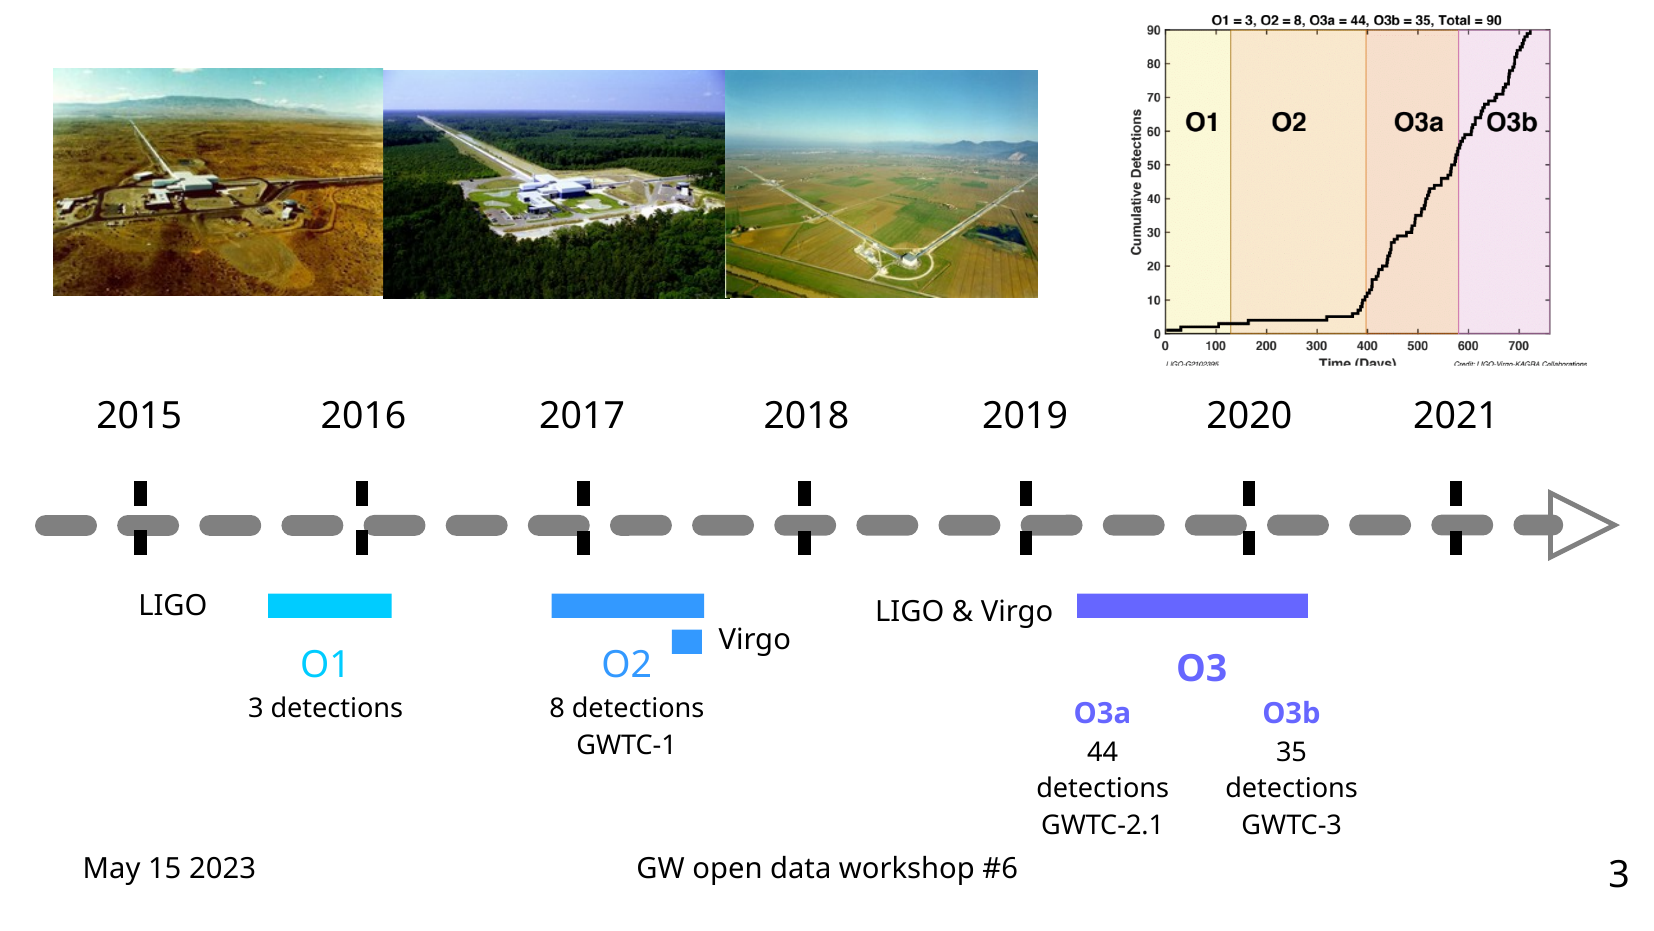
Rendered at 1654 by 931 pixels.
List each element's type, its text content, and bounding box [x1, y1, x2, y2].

text_box O3a 44 detections GWTC-2.1 [1005, 685, 1200, 865]
text_box 2017 [520, 381, 644, 441]
picture [53, 68, 1038, 299]
text_box O3b 35 detections GWTC-3 [1194, 685, 1389, 800]
text_box O2 8 detections GWTC-1 [516, 630, 738, 858]
text_box 2018 [745, 381, 868, 441]
text_box Virgo [717, 616, 792, 661]
text_box 2019 [963, 381, 1087, 441]
text_box 2021 [1394, 391, 1518, 442]
text_box LIGO [89, 581, 256, 627]
picture [1086, 0, 1611, 391]
text_box [671, 629, 702, 654]
text_box O3 [1161, 633, 1265, 685]
text_box 2015 [77, 381, 201, 441]
text_box LIGO & Virgo [881, 587, 1048, 632]
text_box [268, 593, 392, 618]
text_box O1 3 detections [215, 630, 436, 858]
text_box [1077, 593, 1308, 618]
text_box [551, 593, 705, 618]
text_box 2020 [1188, 391, 1311, 441]
text_box 2016 [302, 381, 425, 441]
